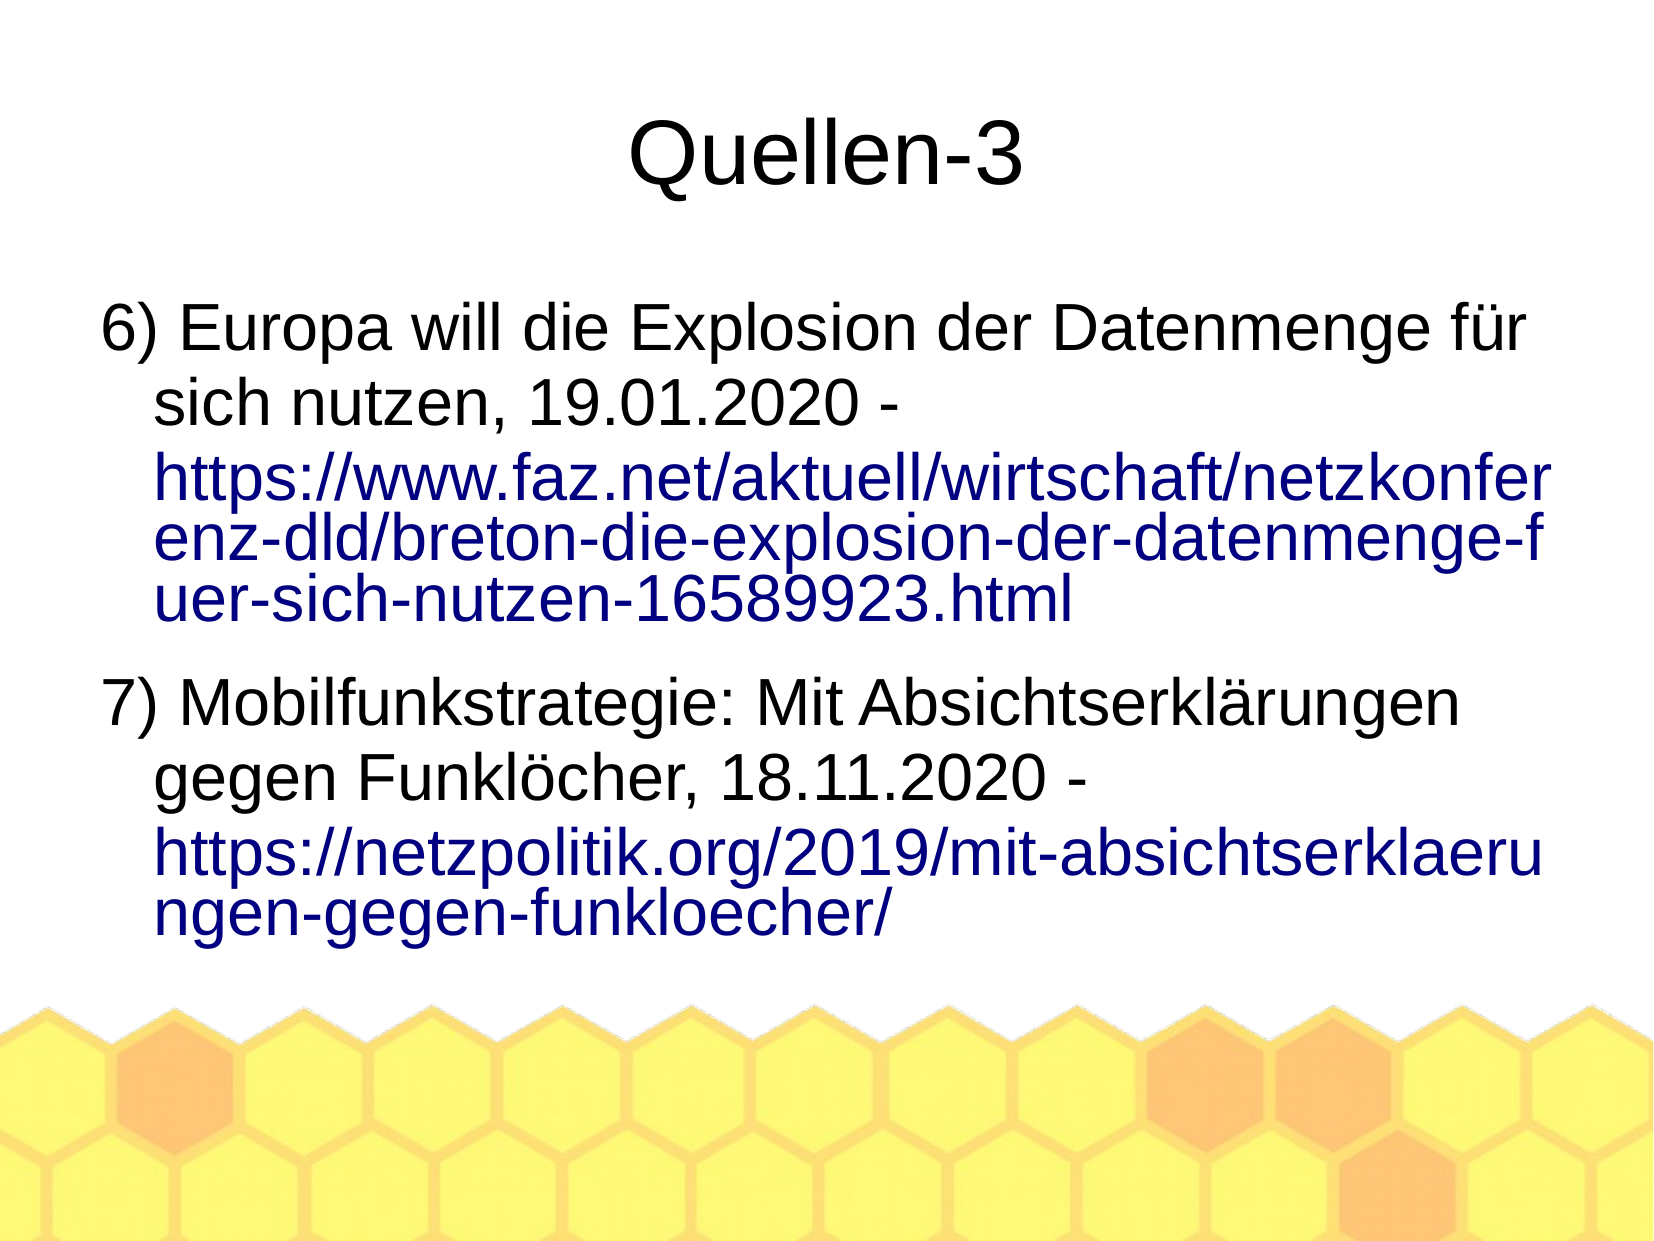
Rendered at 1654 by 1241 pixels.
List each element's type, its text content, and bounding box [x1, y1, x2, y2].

list Europa will die Explosion der Datenmenge für sich nutzen, 19.01.2020 - https://www.faz.net/aktuell/wirtschaft/netzkonferenz-dld/breton-die-explosion-der-datenmenge-fuer-sich-nutzen-16589923.html Mobilfunkstrategie: Mit Absichtserklärungen gegen Funklöcher, 18.11.2020 - https://netzpolitik.org/2019/mit-absichtserklaerungen-gegen-funkloecher/ [82, 290, 1571, 1010]
picture [0, 1001, 1654, 1241]
title Quellen-3 [82, 49, 1571, 257]
